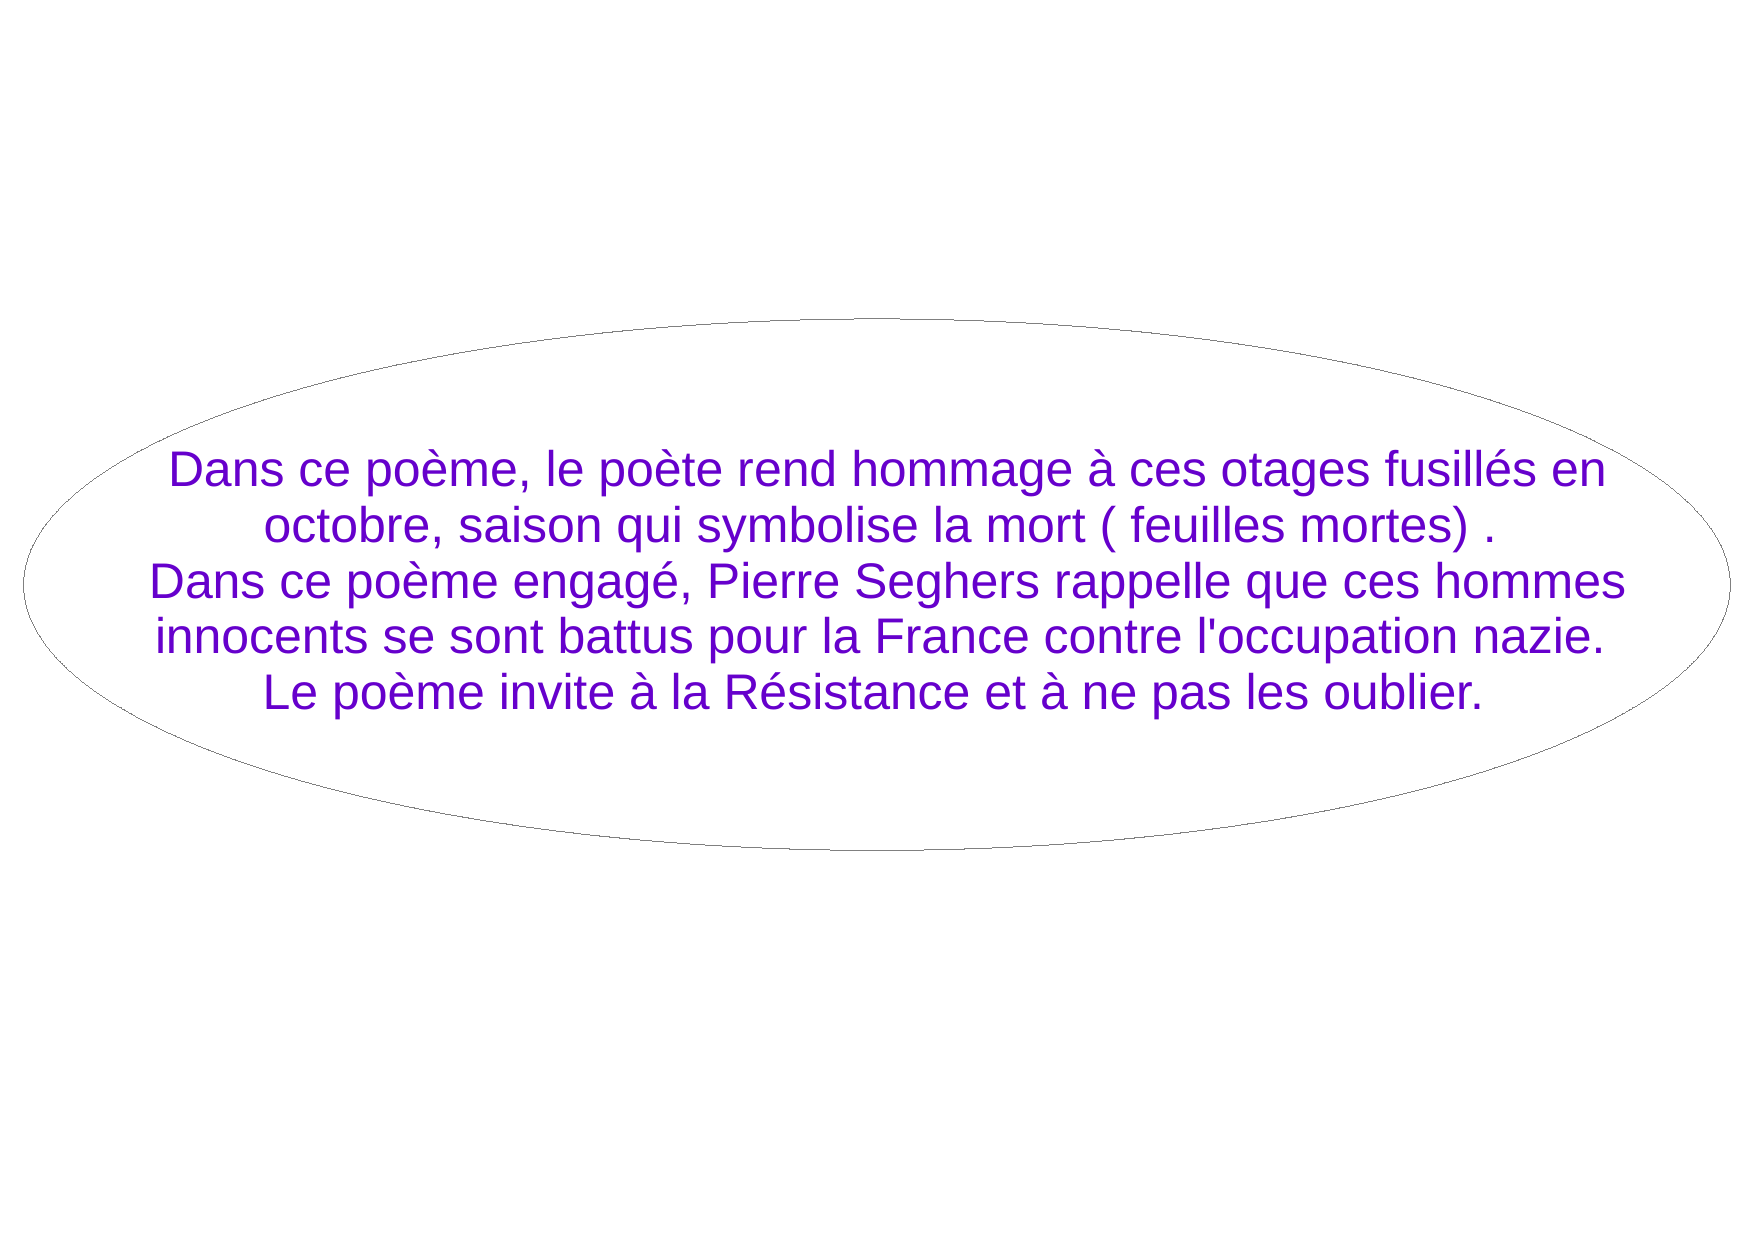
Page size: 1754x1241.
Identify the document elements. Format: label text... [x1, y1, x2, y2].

subtitle Dans ce poème, le poète rend hommage à ces otages fusillés en octobre, saison qui symbolise la mort ( feuilles mortes) . Dans ce poème engagé, Pierre Seghers rappelle que ces hommes innocents se sont battus pour la France contre l'occupation nazie. Le poème invite à la Résistance et à ne pas les oublier. [98, 51, 1678, 1111]
